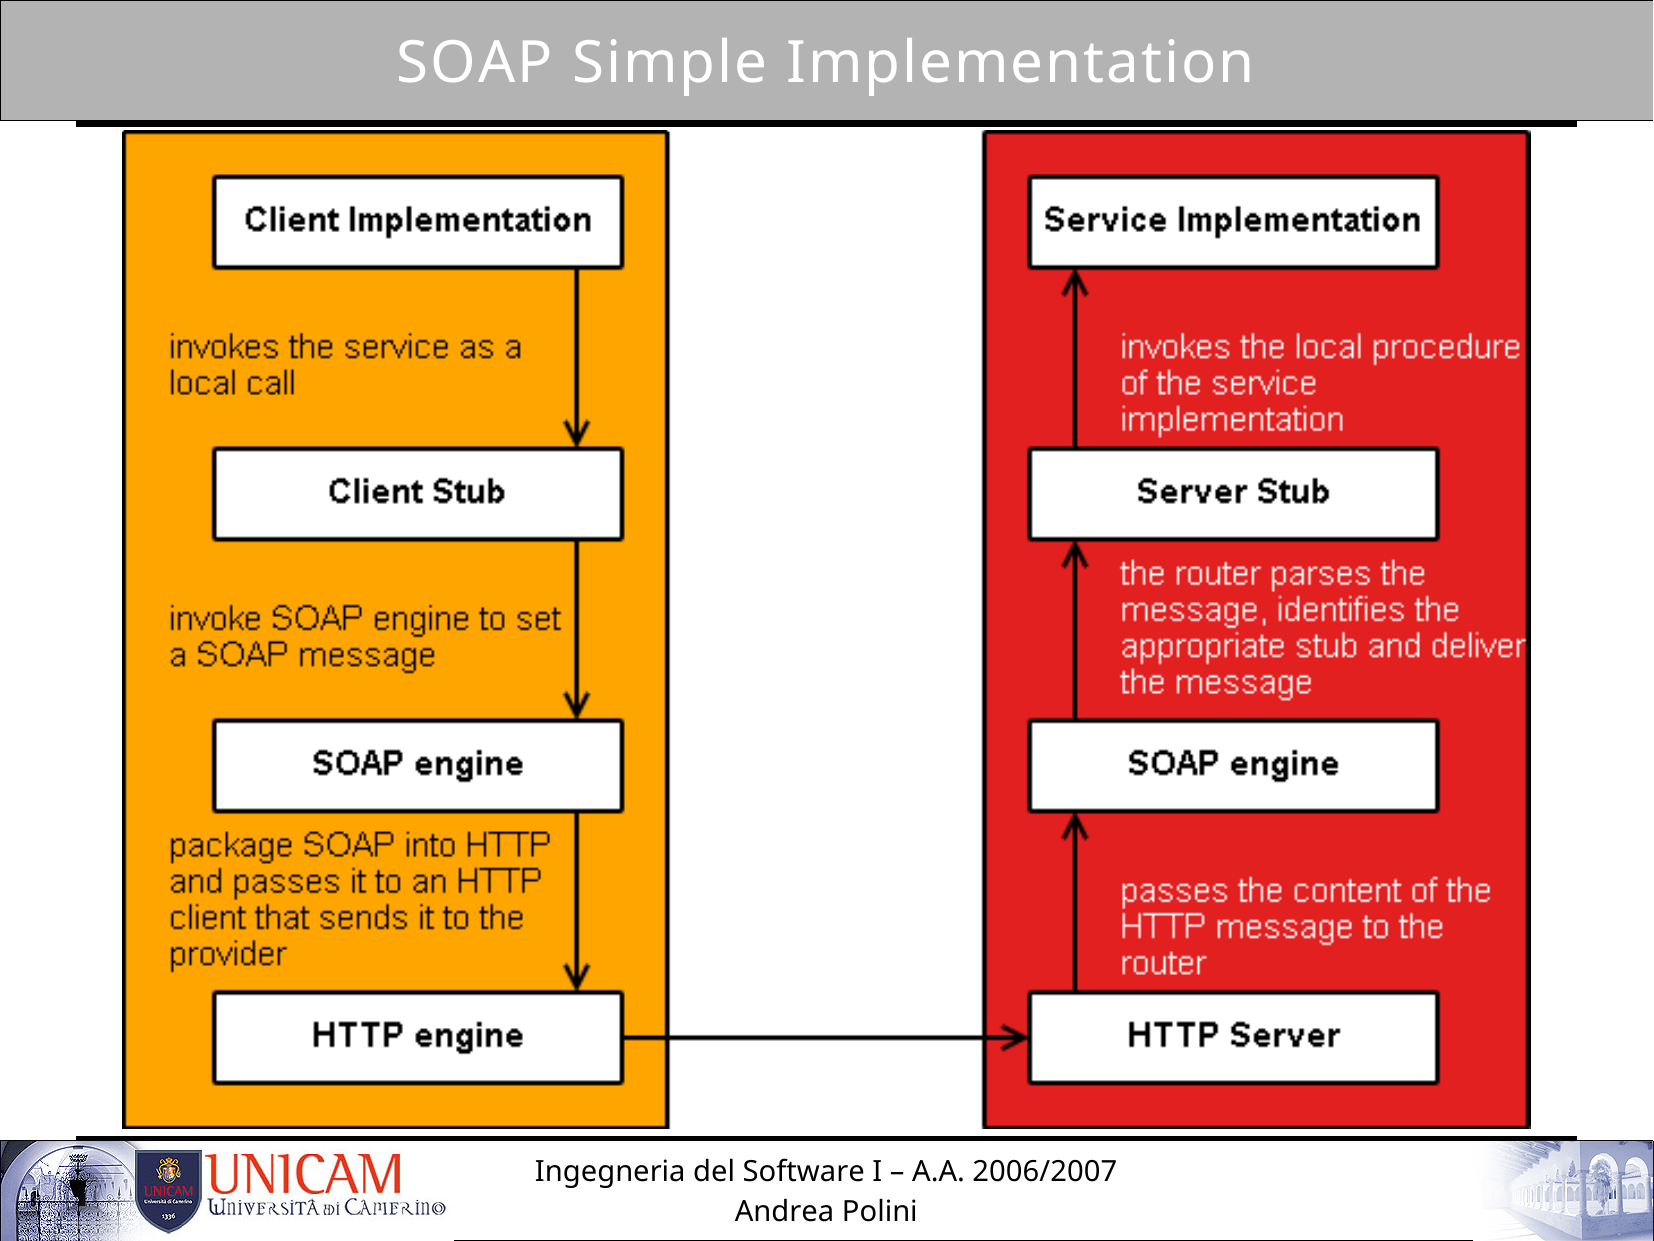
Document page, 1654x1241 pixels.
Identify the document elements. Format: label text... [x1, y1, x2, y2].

title SOAP Simple Implementation [0, 0, 1653, 121]
picture [0, 1141, 454, 1241]
picture [1473, 1141, 1654, 1241]
picture [122, 130, 1531, 1129]
